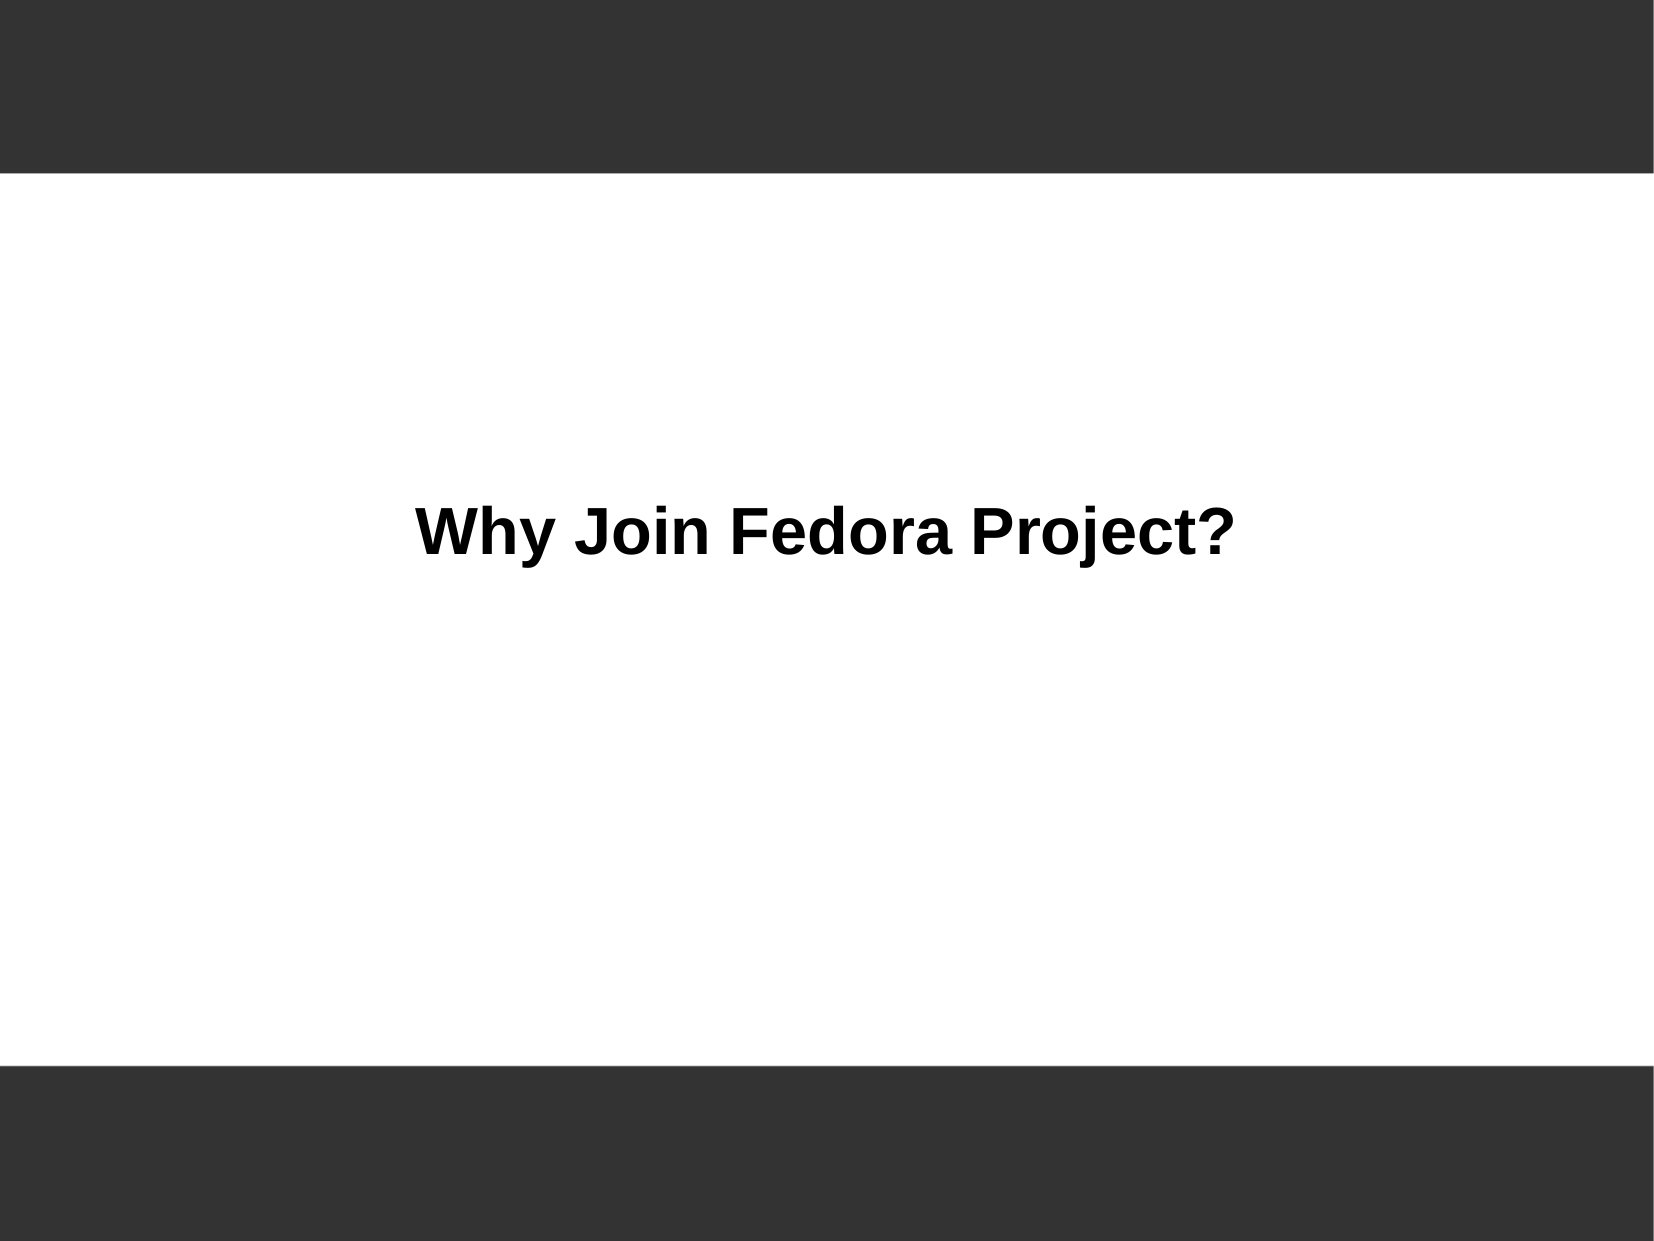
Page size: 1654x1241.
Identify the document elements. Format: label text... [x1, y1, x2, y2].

picture [0, 0, 1654, 1241]
subtitle Why Join Fedora Project? [29, 36, 1625, 1027]
